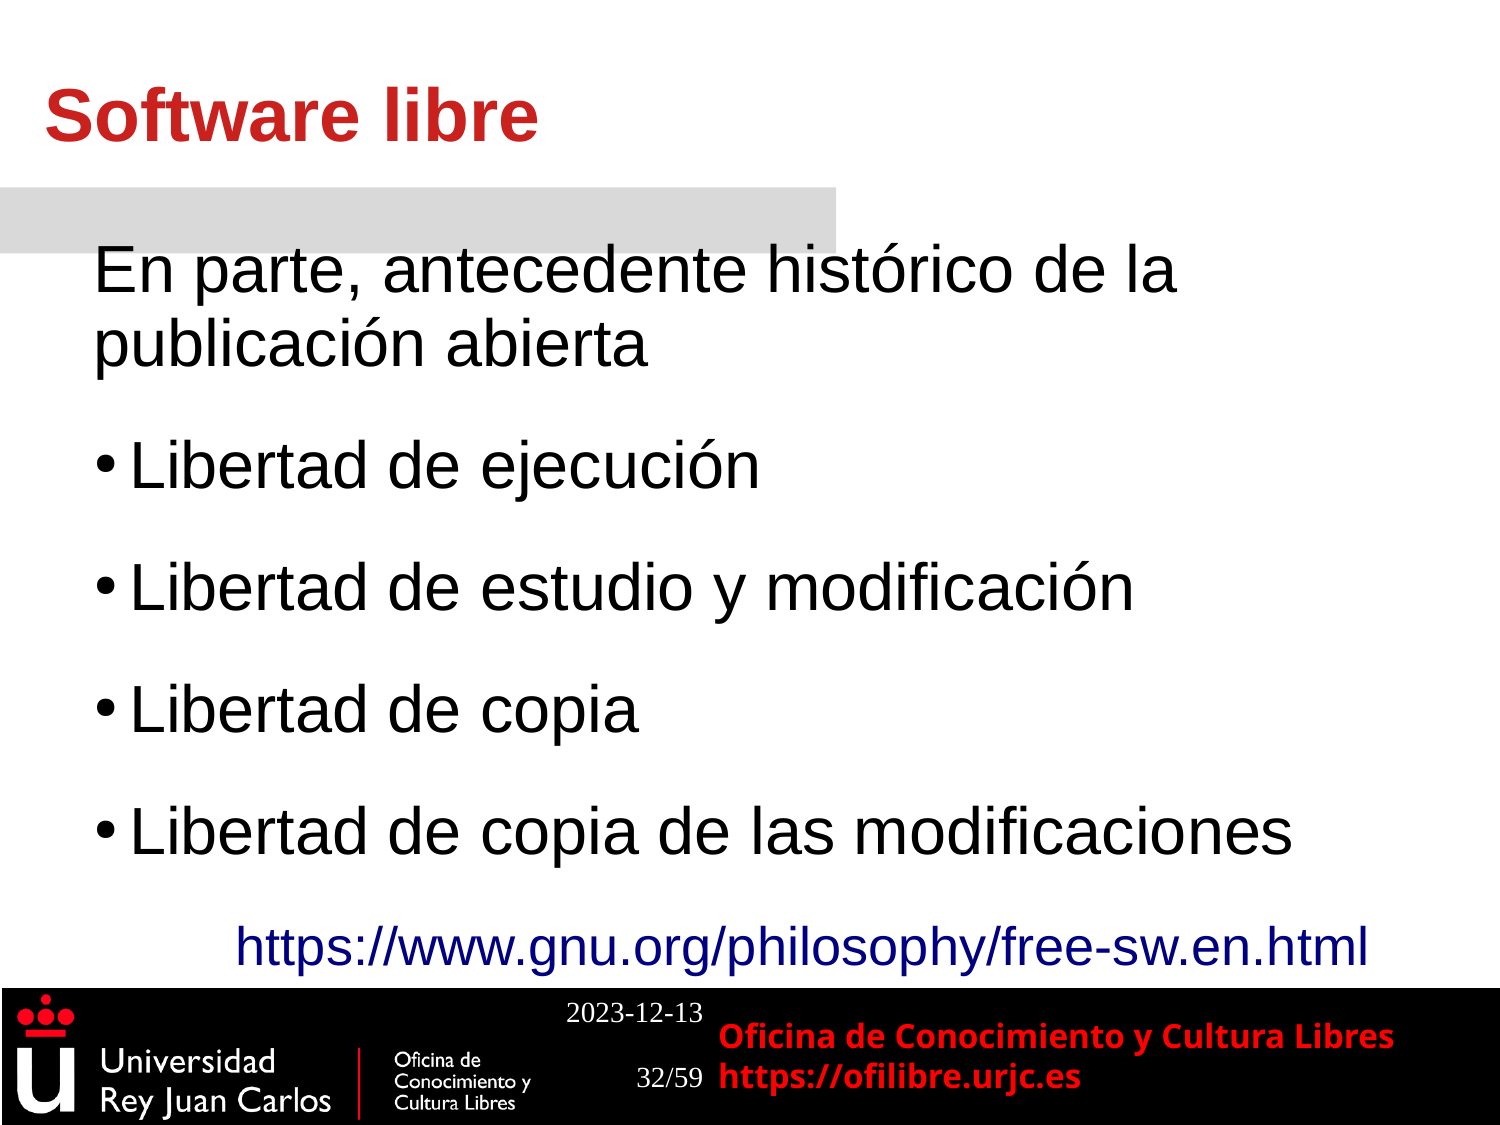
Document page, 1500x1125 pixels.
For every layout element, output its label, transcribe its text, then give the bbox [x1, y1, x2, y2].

picture [17, 994, 531, 1120]
title [75, 7, 1425, 196]
text_box Software libre [30, 66, 1036, 249]
text_box En parte, antecedente histórico de la publicación abierta Libertad de ejecución Libertad de estudio y modificación Libertad de copia Libertad de copia de las modificaciones https://www.gnu.org/philosophy/free-sw.en.html [78, 224, 1386, 985]
